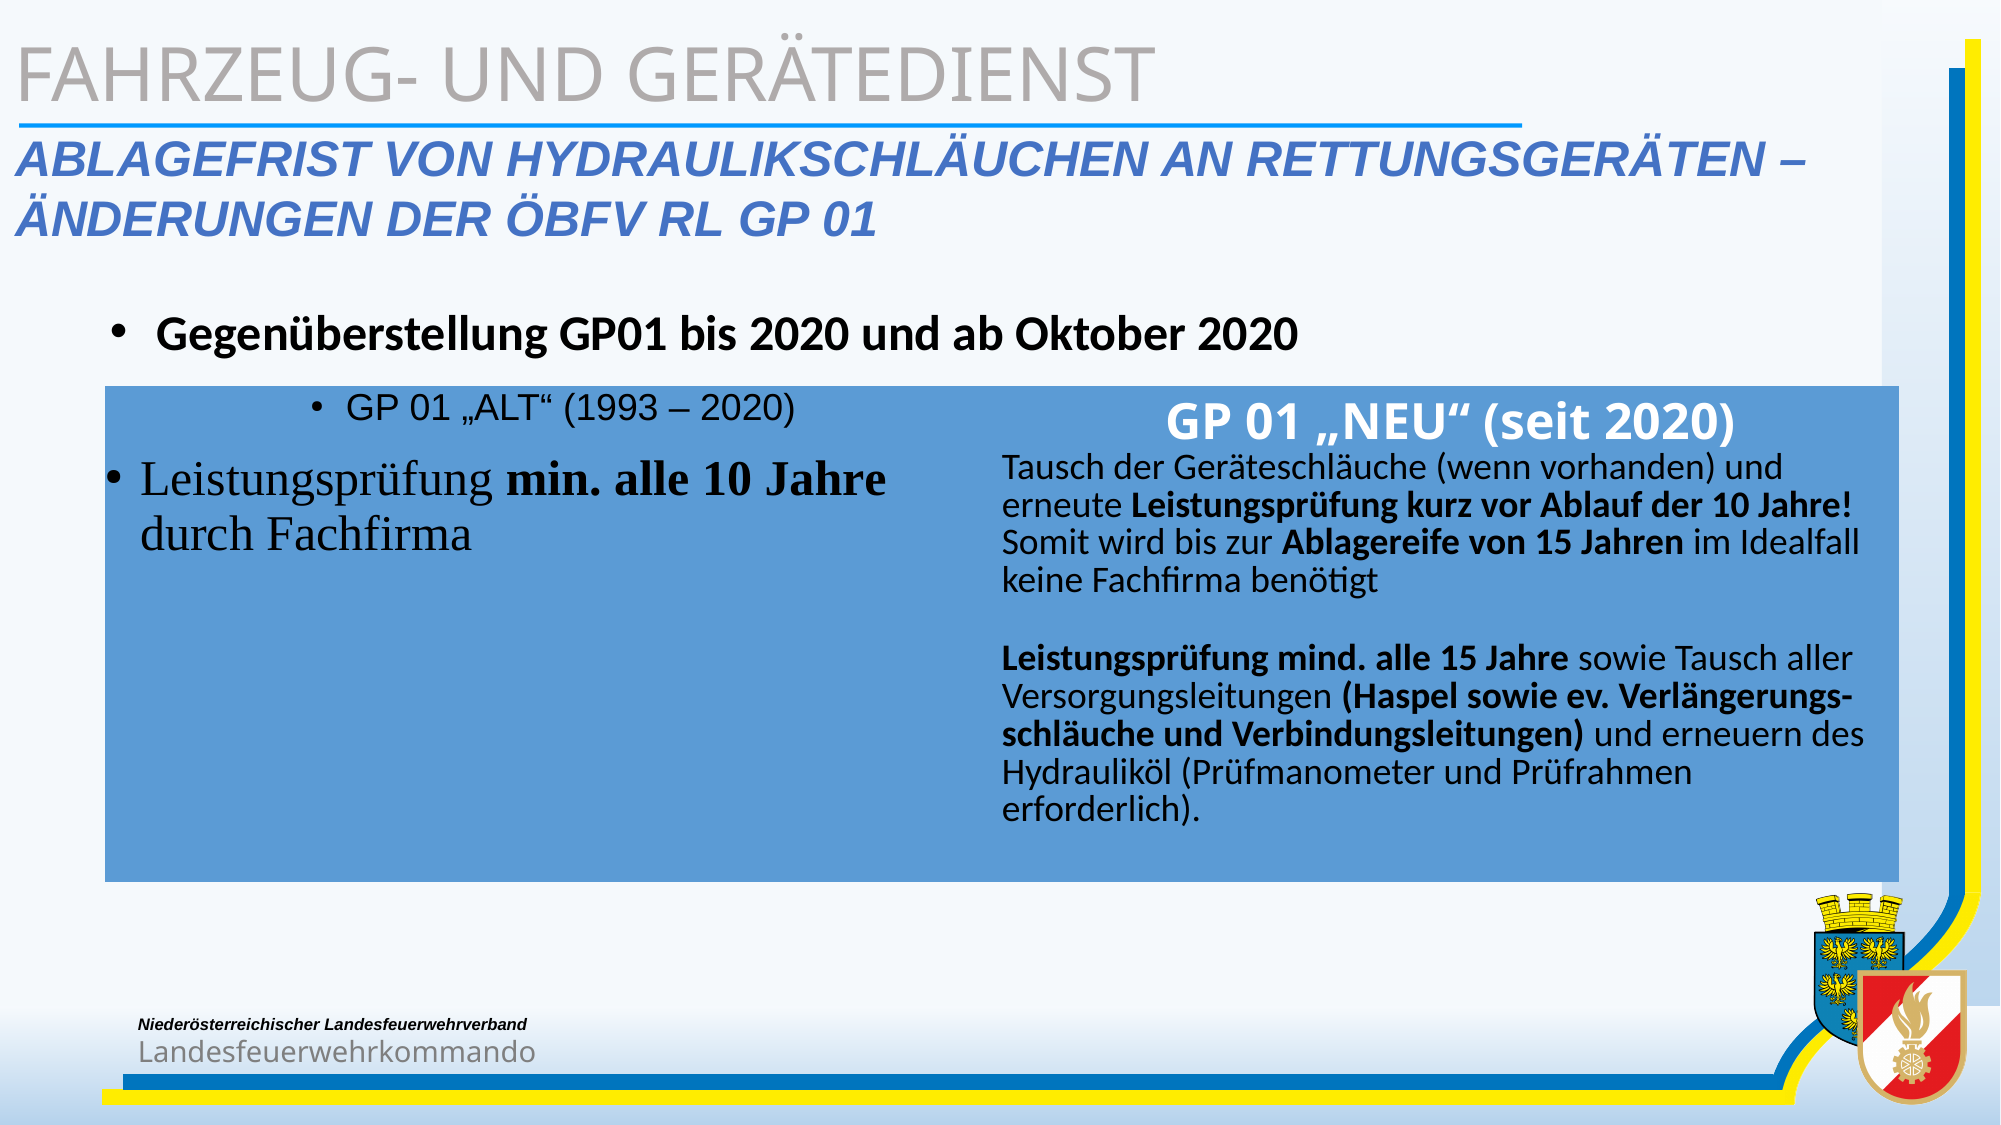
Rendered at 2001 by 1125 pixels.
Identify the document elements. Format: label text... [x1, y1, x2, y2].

text_box FAHRZEUG- UND GERÄTEDIENST [0, 0, 1574, 118]
table_header GP 01 „NEU“ (seit 2020) [1002, 386, 1899, 451]
table_header GP 01 „ALT“ (1993 – 2020) [105, 386, 1002, 451]
table_cell Leistungsprüfung mind. alle 15 Jahre sowie Tausch aller Versorgungsleitungen (Haspel sowie ev. Verlängerungs-schläuche und Verbindungsleitungen) und erneuern des Hydrauliköl (Prüfmanometer und Prüfrahmen erforderlich). [1002, 643, 1899, 882]
table_cell Tausch der Geräteschläuche (wenn vorhanden) und erneute Leistungsprüfung kurz vor Ablauf der 10 Jahre! Somit wird bis zur Ablagereife von 15 Jahren im Idealfall keine Fachfirma benötigt [1002, 451, 1899, 643]
table_cell Leistungsprüfung min. alle 10 Jahre durch Fachfirma [105, 451, 1002, 643]
text_box ABLAGEFRIST VON HYDRAULIKSCHLÄUCHEN AN RETTUNGSGERÄTEN – ÄNDERUNGEN DER ÖBFV RL GP 01 [0, 118, 1900, 256]
text_box Gegenüberstellung GP01 bis 2020 und ab Oktober 2020 [94, 292, 1941, 480]
table_cell [105, 643, 1002, 882]
